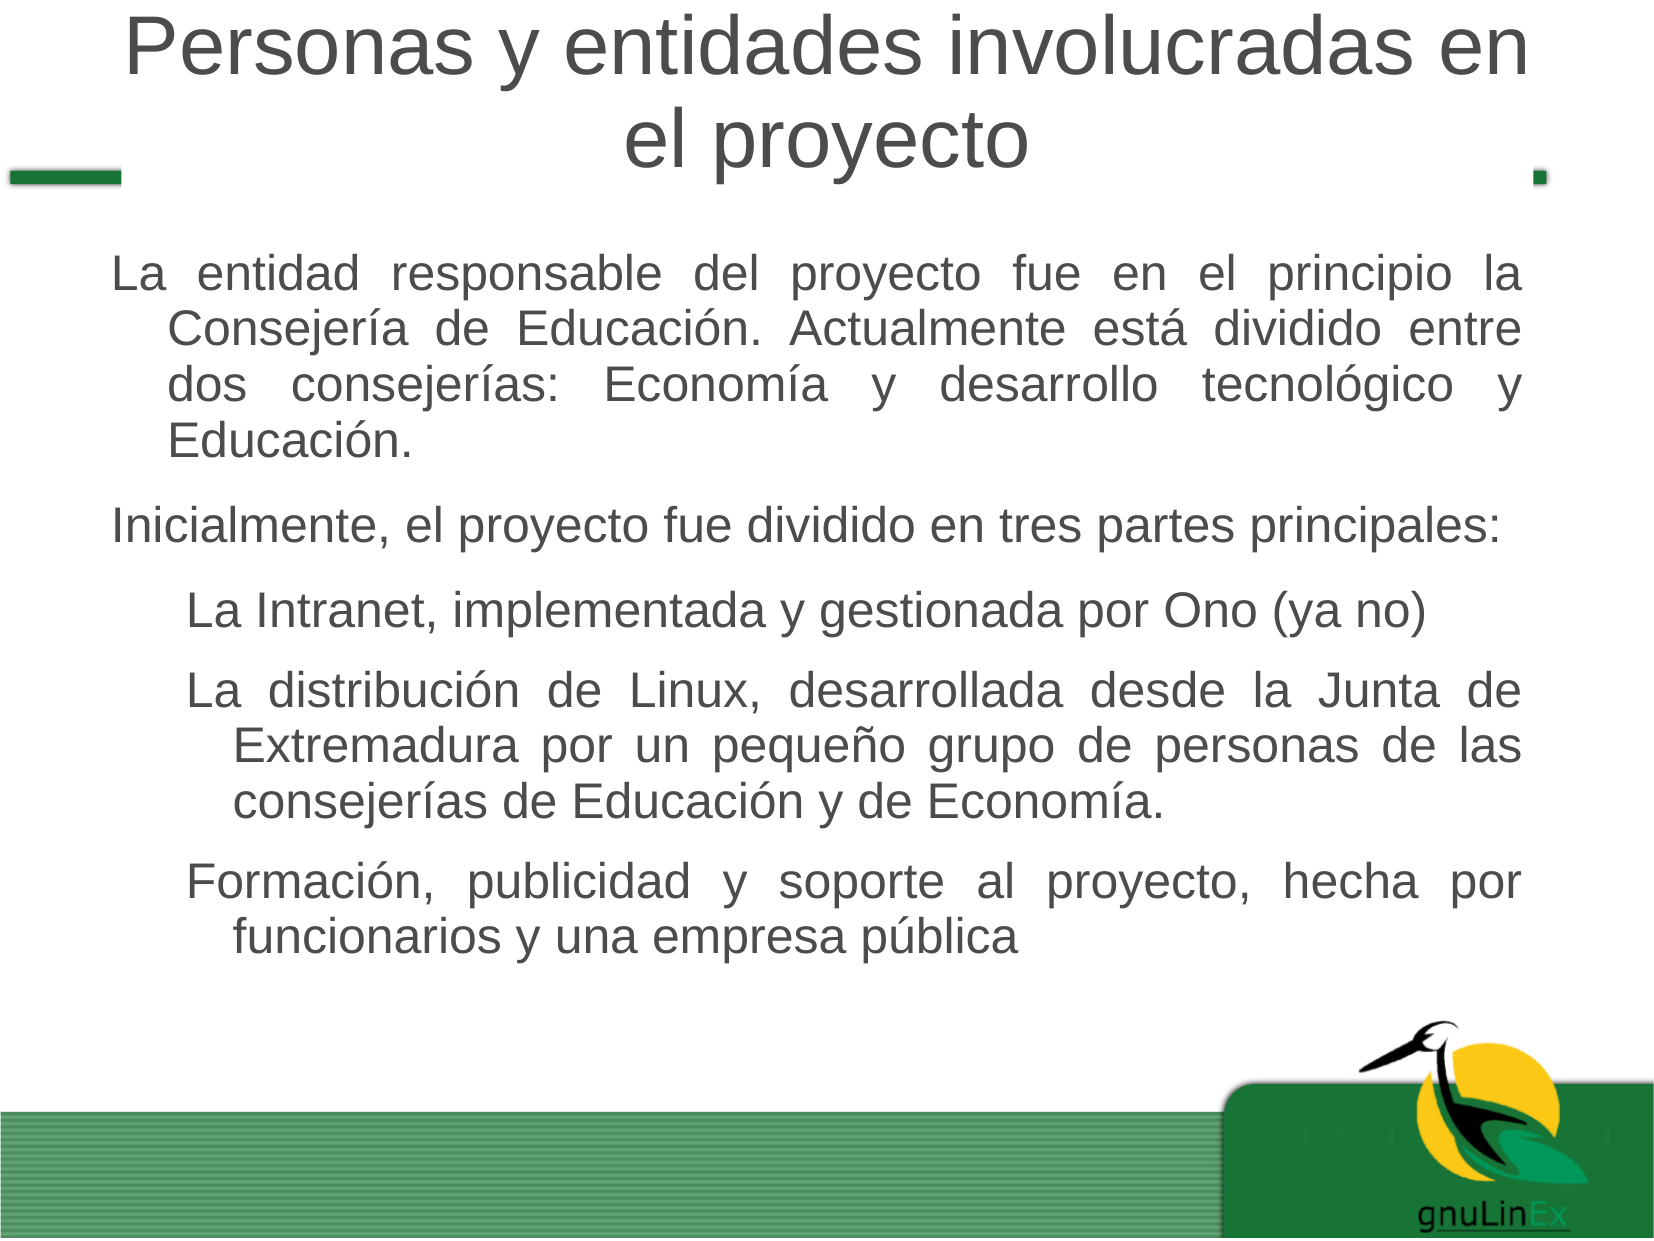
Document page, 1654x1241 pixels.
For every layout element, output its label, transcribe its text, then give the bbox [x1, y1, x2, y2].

title Personas y entidades involucradas en el proyecto [121, 0, 1534, 196]
list La entidad responsable del proyecto fue en el principio la Consejería de Educación. Actualmente está dividido entre dos consejerías: Economía y desarrollo tecnológico y Educación. Inicialmente, el proyecto fue dividido en tres partes principales: La Intranet, implementada y gestionada por Ono (ya no) La distribución de Linux, desarrollada desde la Junta de Extremadura por un pequeño grupo de personas de las consejerías de Educación y de Economía. Formación, publicidad y soporte al proyecto, hecha por funcionarios y una empresa pública [110, 244, 1523, 1096]
picture [0, 0, 1654, 1238]
